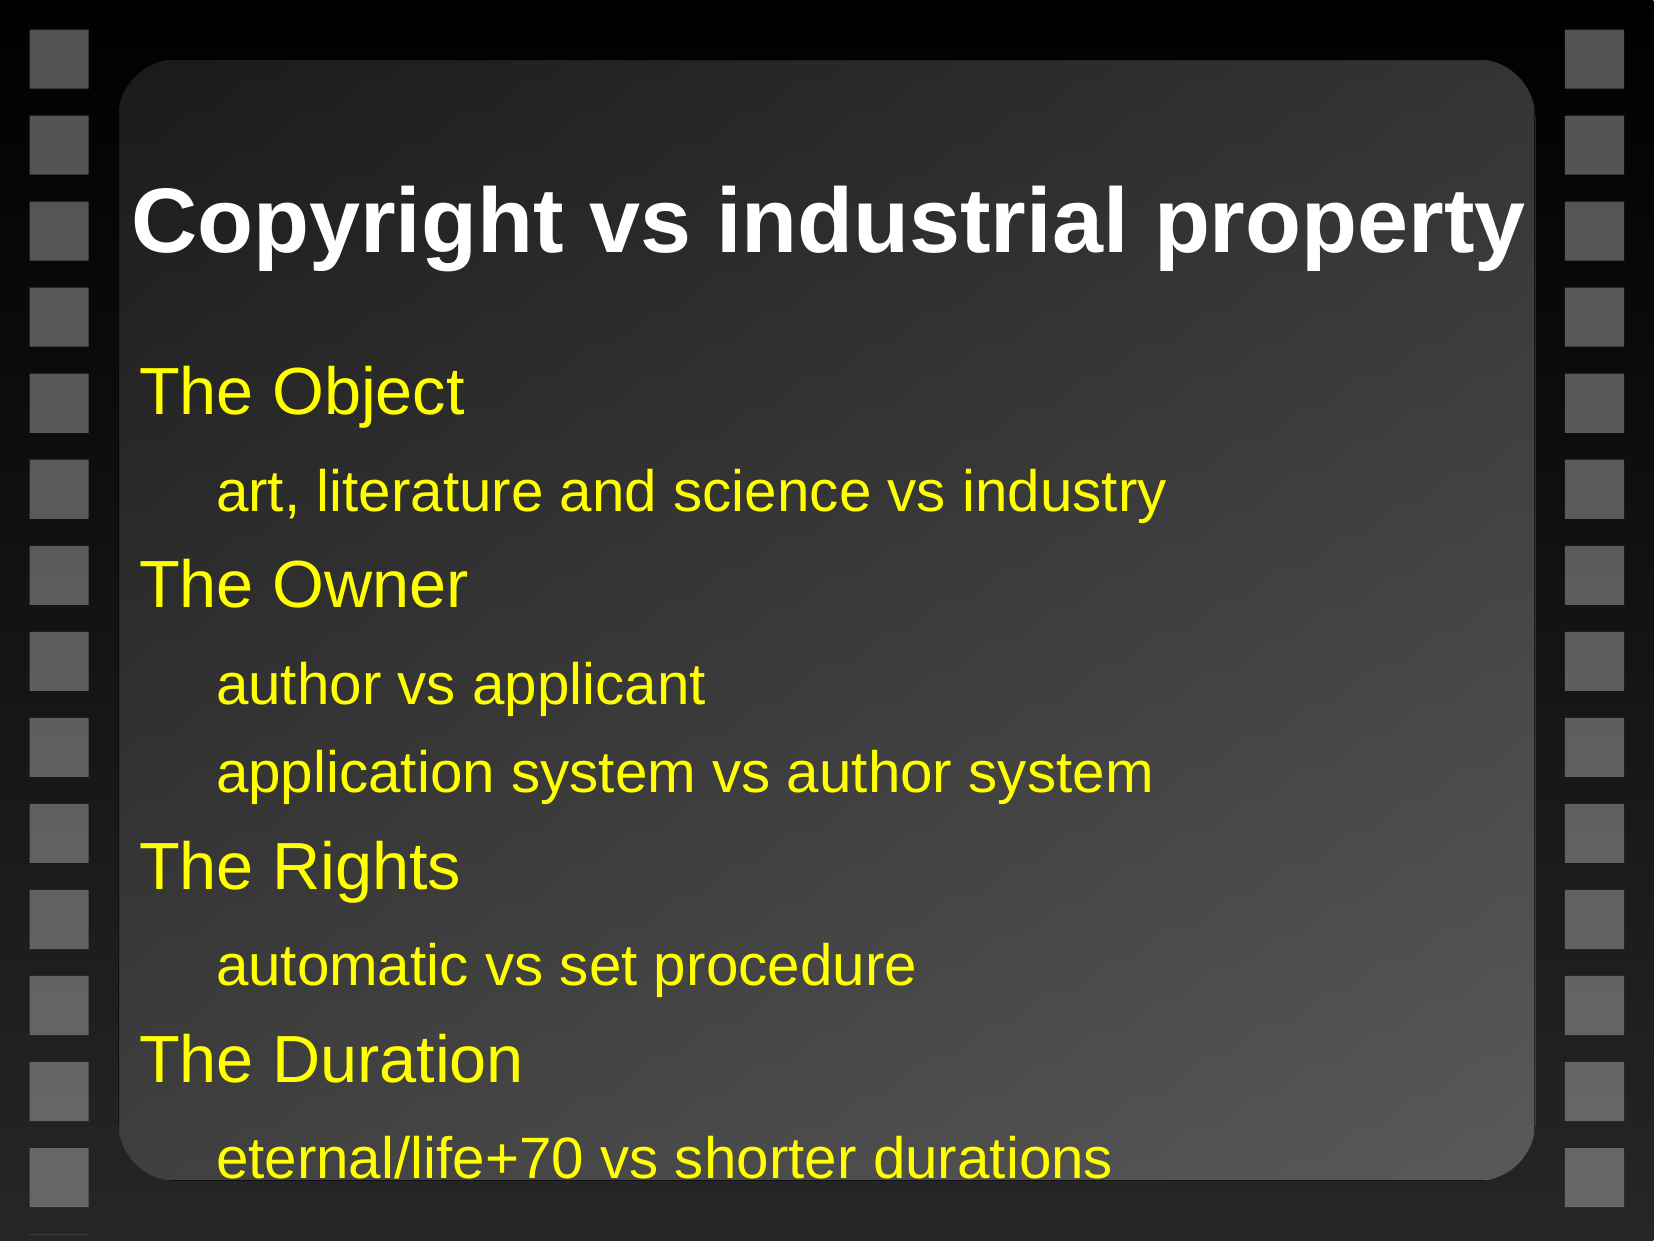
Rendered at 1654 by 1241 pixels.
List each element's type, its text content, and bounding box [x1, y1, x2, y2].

title Copyright vs industrial property [123, 117, 1536, 325]
list The Object art, literature and science vs industry The Owner author vs applicant application system vs author system The Rights automatic vs set procedure The Duration eternal/life+70 vs shorter durations [121, 354, 1534, 1191]
